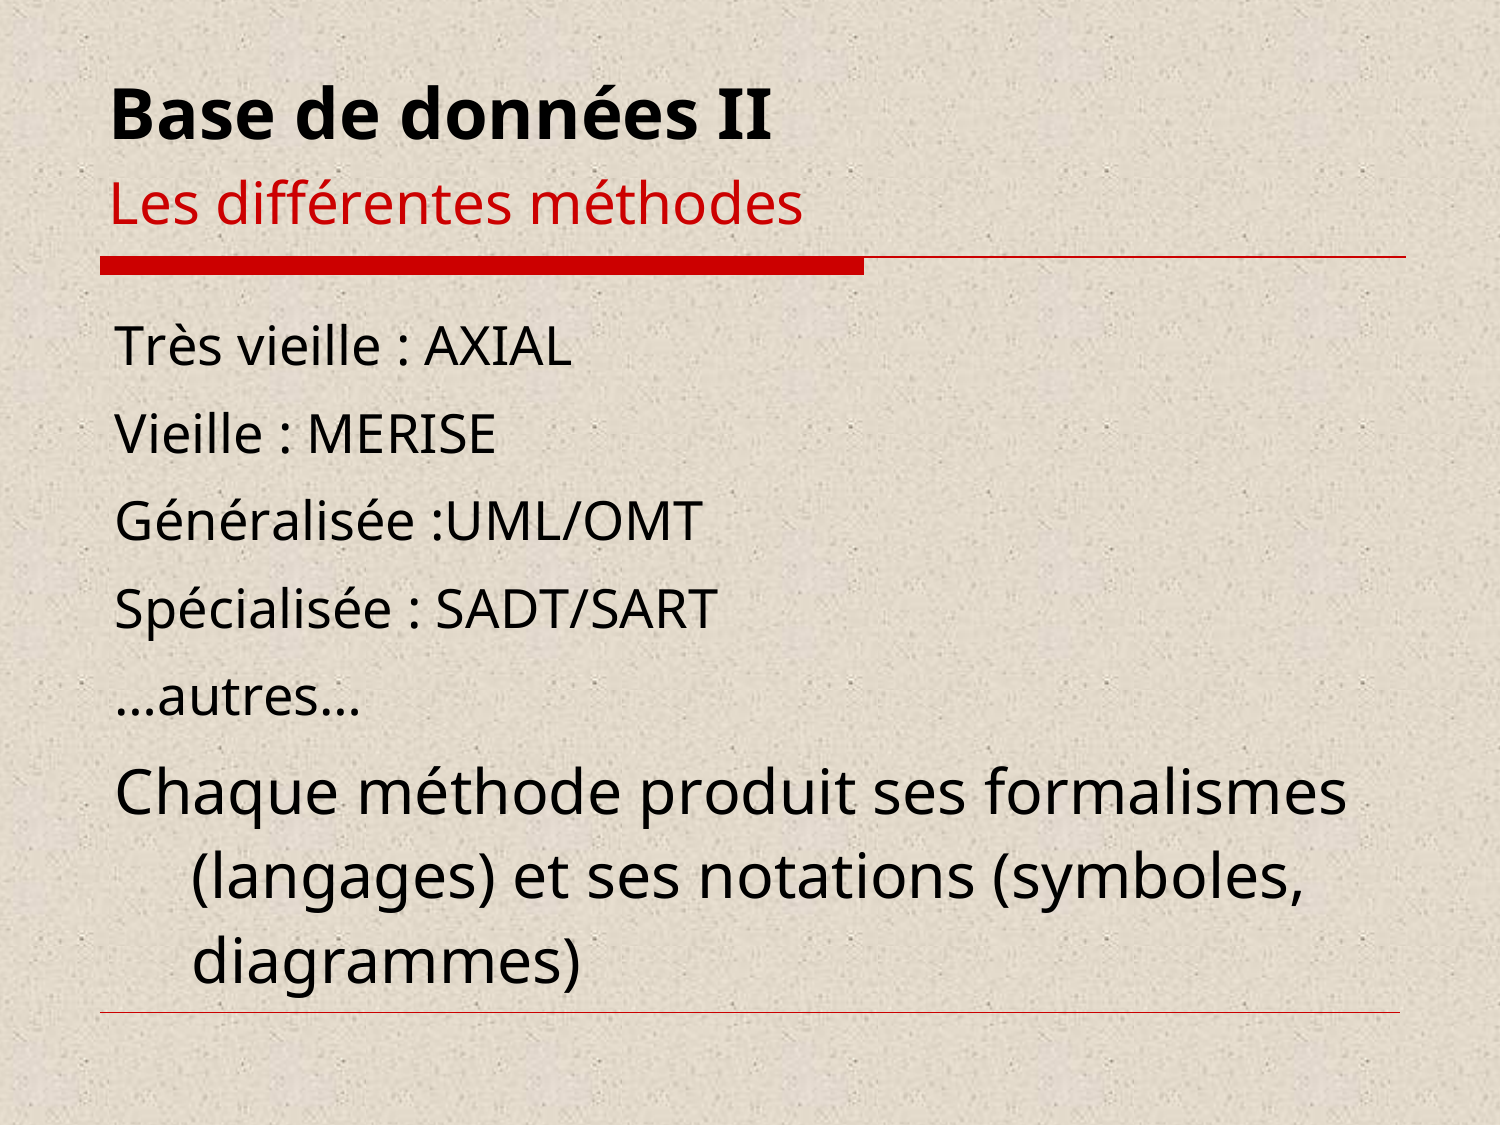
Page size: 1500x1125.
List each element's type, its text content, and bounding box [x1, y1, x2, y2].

picture [0, 0, 1500, 1125]
list Très vieille : AXIAL Vieille : MERISE Généralisée :UML/OMT Spécialisée : SADT/SART …autres… Chaque méthode produit ses formalismes (langages) et ses notations (symboles, diagrammes) [99, 299, 1401, 1026]
text_box Base de données II Les différentes méthodes [94, 50, 1407, 250]
